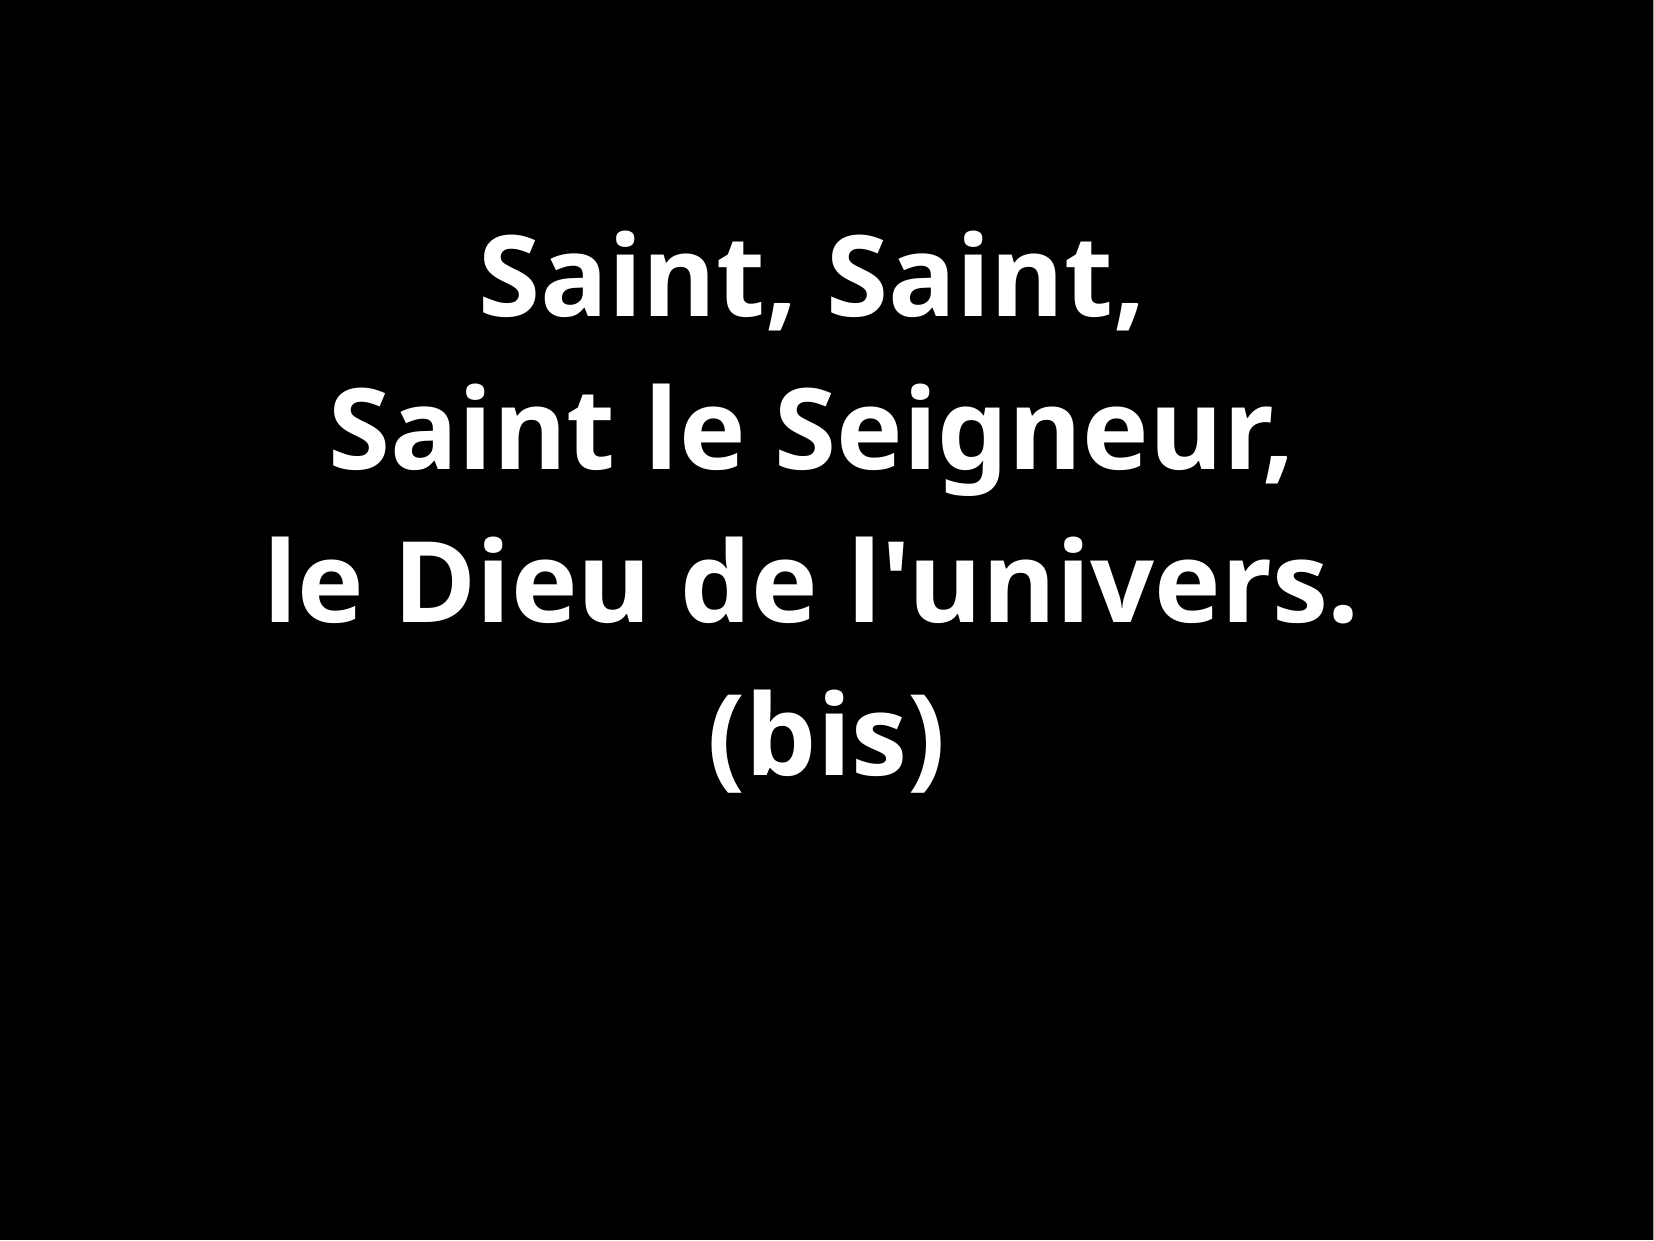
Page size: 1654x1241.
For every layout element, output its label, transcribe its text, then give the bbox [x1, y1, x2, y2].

subtitle Saint, Saint, Saint le Seigneur, le Dieu de l'univers. (bis) [0, 0, 1654, 1207]
